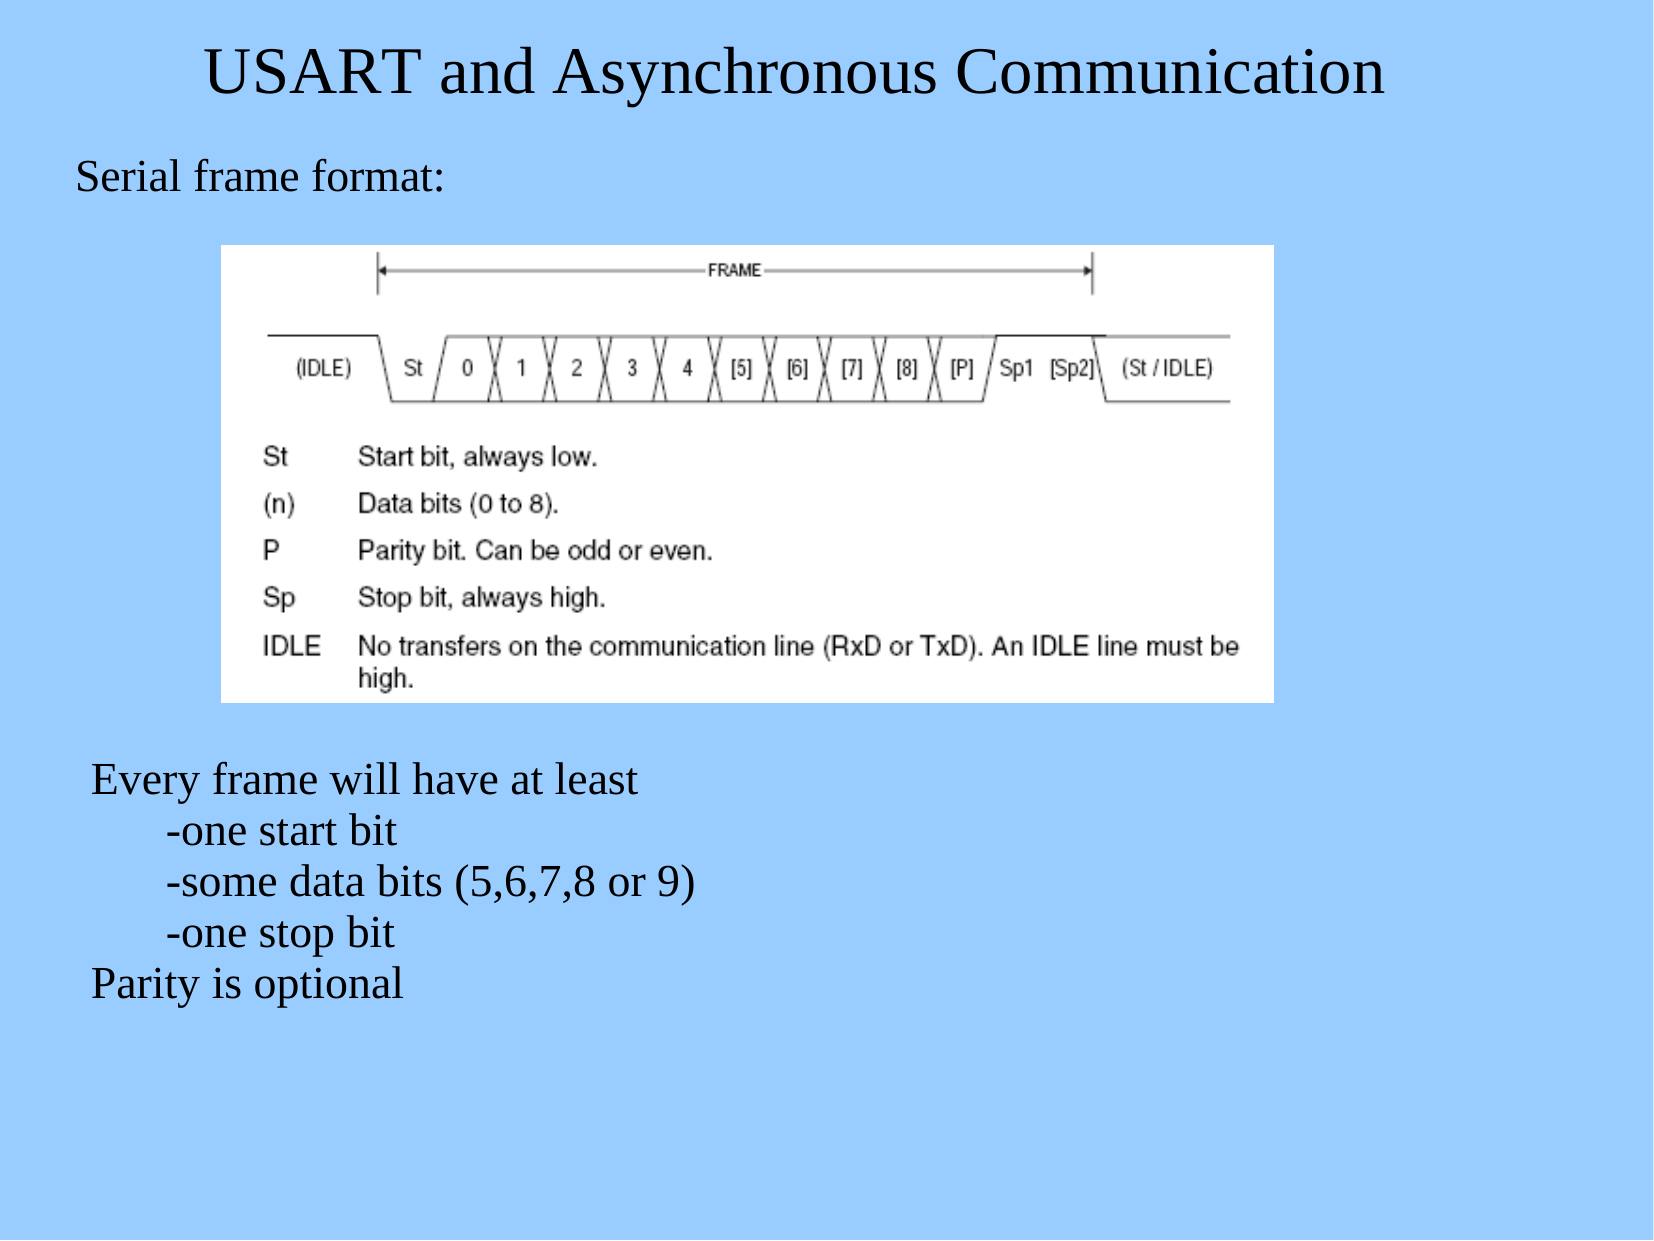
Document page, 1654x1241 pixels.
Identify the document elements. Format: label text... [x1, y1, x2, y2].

picture [221, 245, 1274, 703]
text_box Serial frame format: [75, 150, 1576, 1165]
text_box USART and Asynchronous Communication [632, 33, 960, 108]
text_box Every frame will have at least -one start bit -some data bits (5,6,7,8 or 9) -one stop bit Parity is optional [90, 752, 686, 1009]
